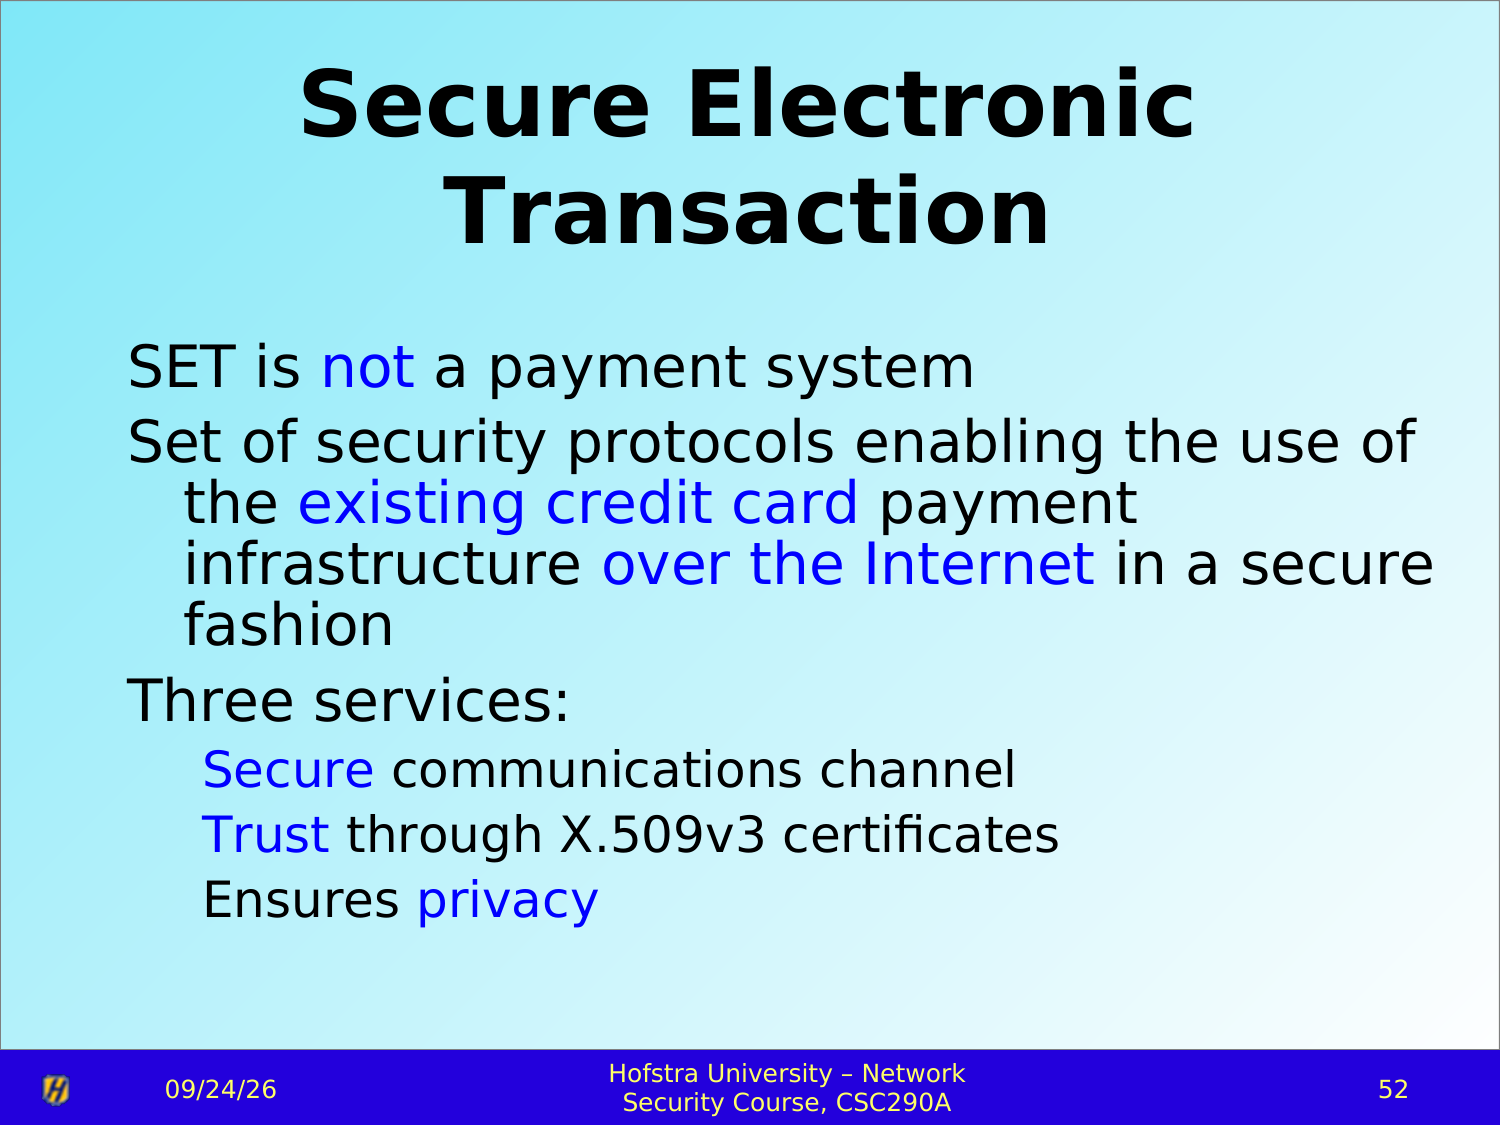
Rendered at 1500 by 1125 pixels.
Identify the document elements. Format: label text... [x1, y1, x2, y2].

list SET is not a payment system Set of security protocols enabling the use of the existing credit card payment infrastructure over the Internet in a secure fashion Three services: Secure communications channel Trust through X.509v3 certificates Ensures privacy [112, 330, 1469, 1007]
title Secure Electronic Transaction [109, 43, 1388, 273]
picture [37, 1072, 76, 1110]
